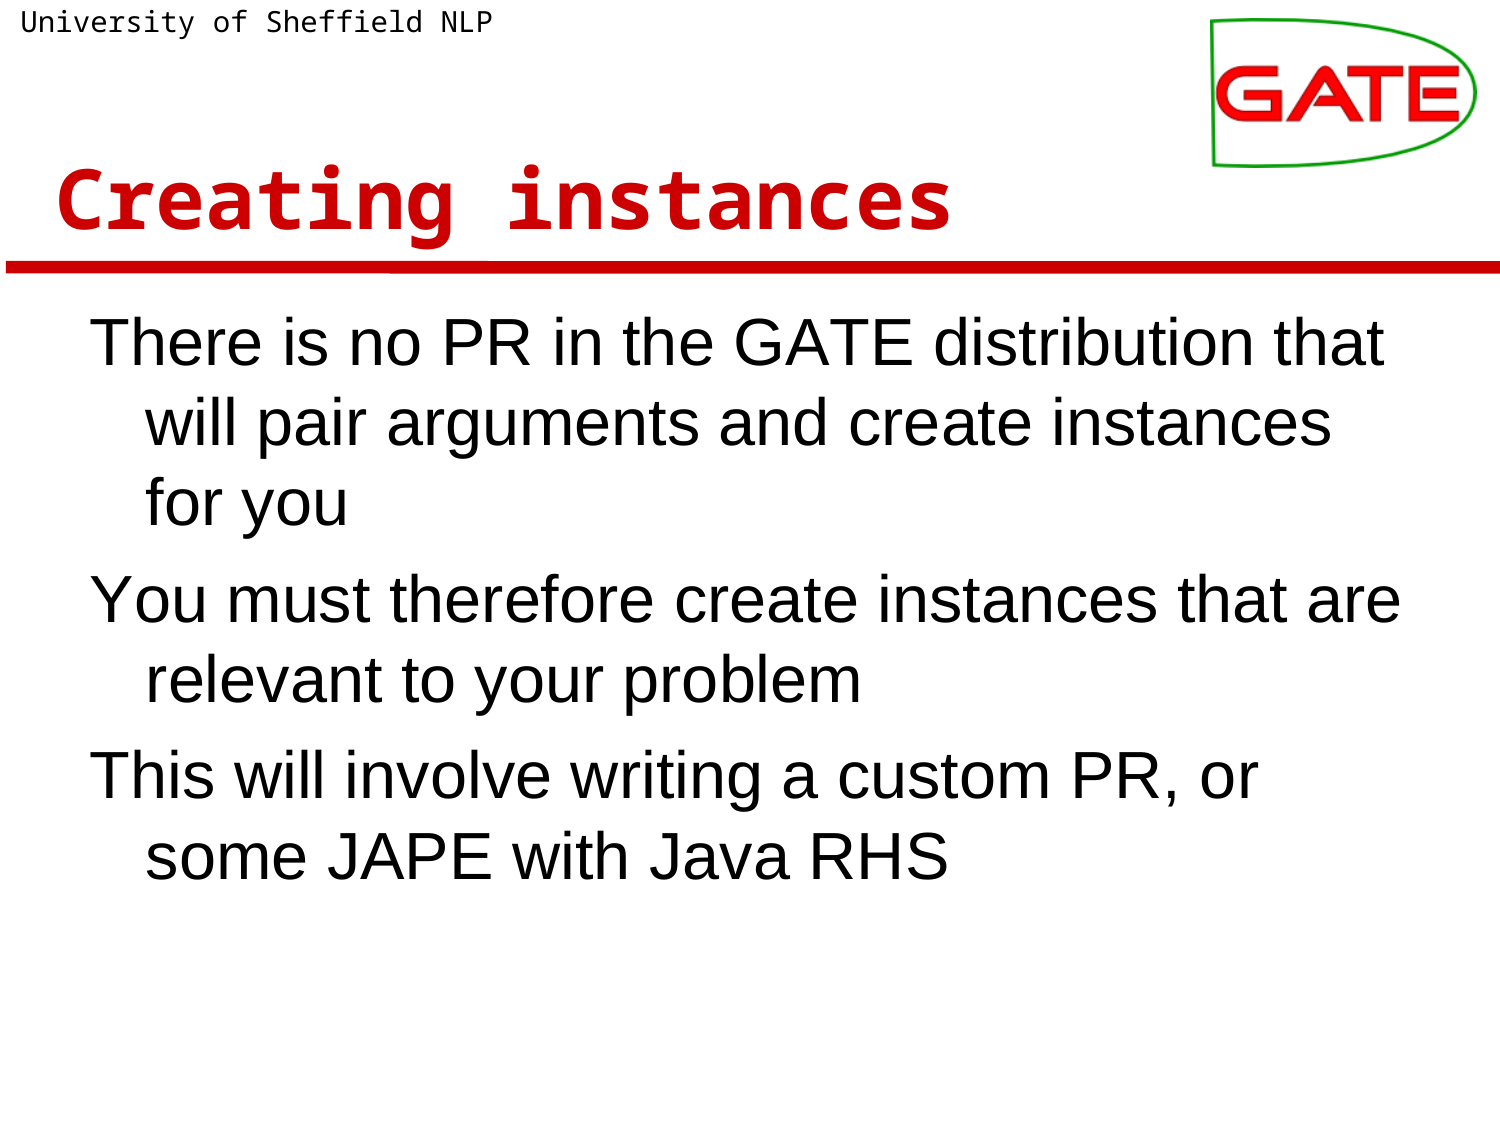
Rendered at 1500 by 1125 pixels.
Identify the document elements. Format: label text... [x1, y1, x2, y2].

list There is no PR in the GATE distribution that will pair arguments and create instances for you You must therefore create instances that are relevant to your problem This will involve writing a custom PR, or some JAPE with Java RHS [74, 290, 1425, 1034]
title Creating instances [41, 37, 1391, 254]
picture [1210, 18, 1477, 168]
